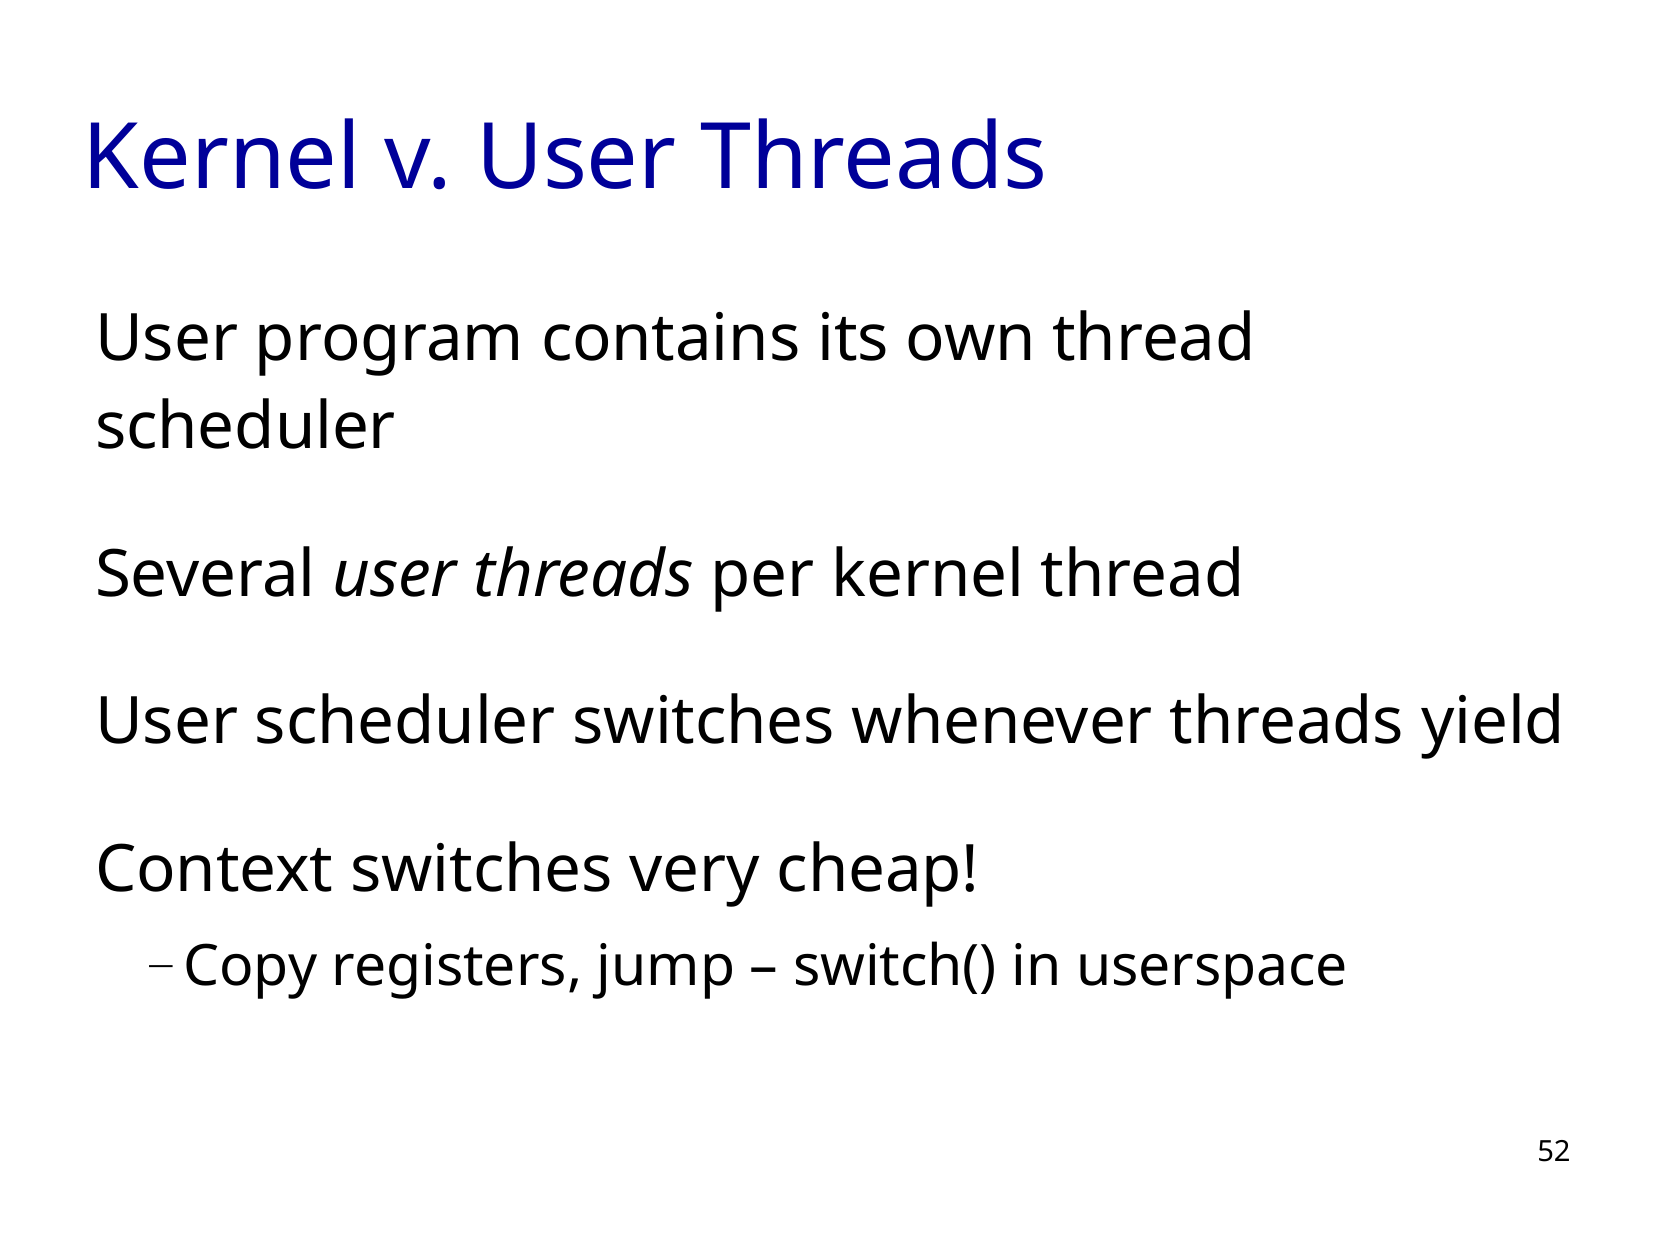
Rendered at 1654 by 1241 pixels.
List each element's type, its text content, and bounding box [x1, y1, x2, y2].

list User program contains its own thread scheduler Several user threads per kernel thread User scheduler switches whenever threads yield Context switches very cheap! Copy registers, jump – switch() in userspace [60, 290, 1571, 1096]
title Kernel v. User Threads [82, 49, 1571, 257]
